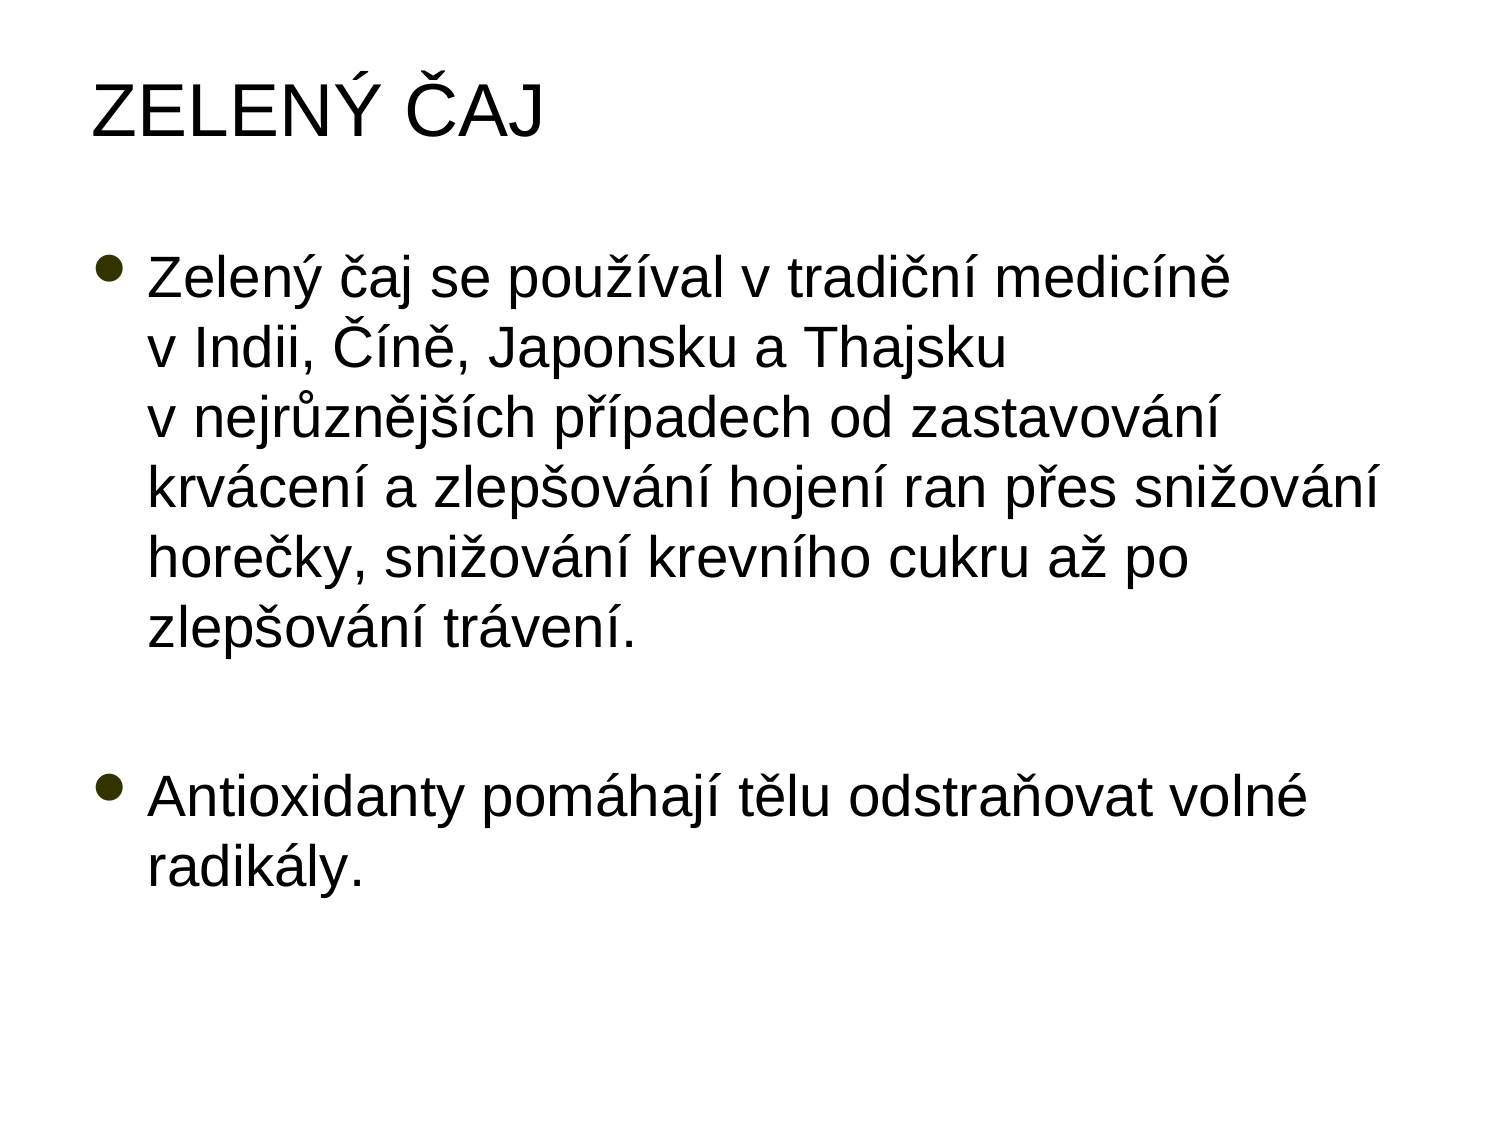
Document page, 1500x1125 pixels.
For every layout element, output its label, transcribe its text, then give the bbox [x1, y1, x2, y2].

title ZELENÝ ČAJ [76, 31, 1336, 182]
list Zelený čaj se používal v tradiční medicíně v Indii, Číně, Japonsku a Thajsku v nejrůznějších případech od zastavování krvácení a zlepšování hojení ran přes snižování horečky, snižování krevního cukru až po zlepšování trávení. Antioxidanty pomáhají tělu odstraňovat volné radikály. [76, 231, 1424, 1083]
